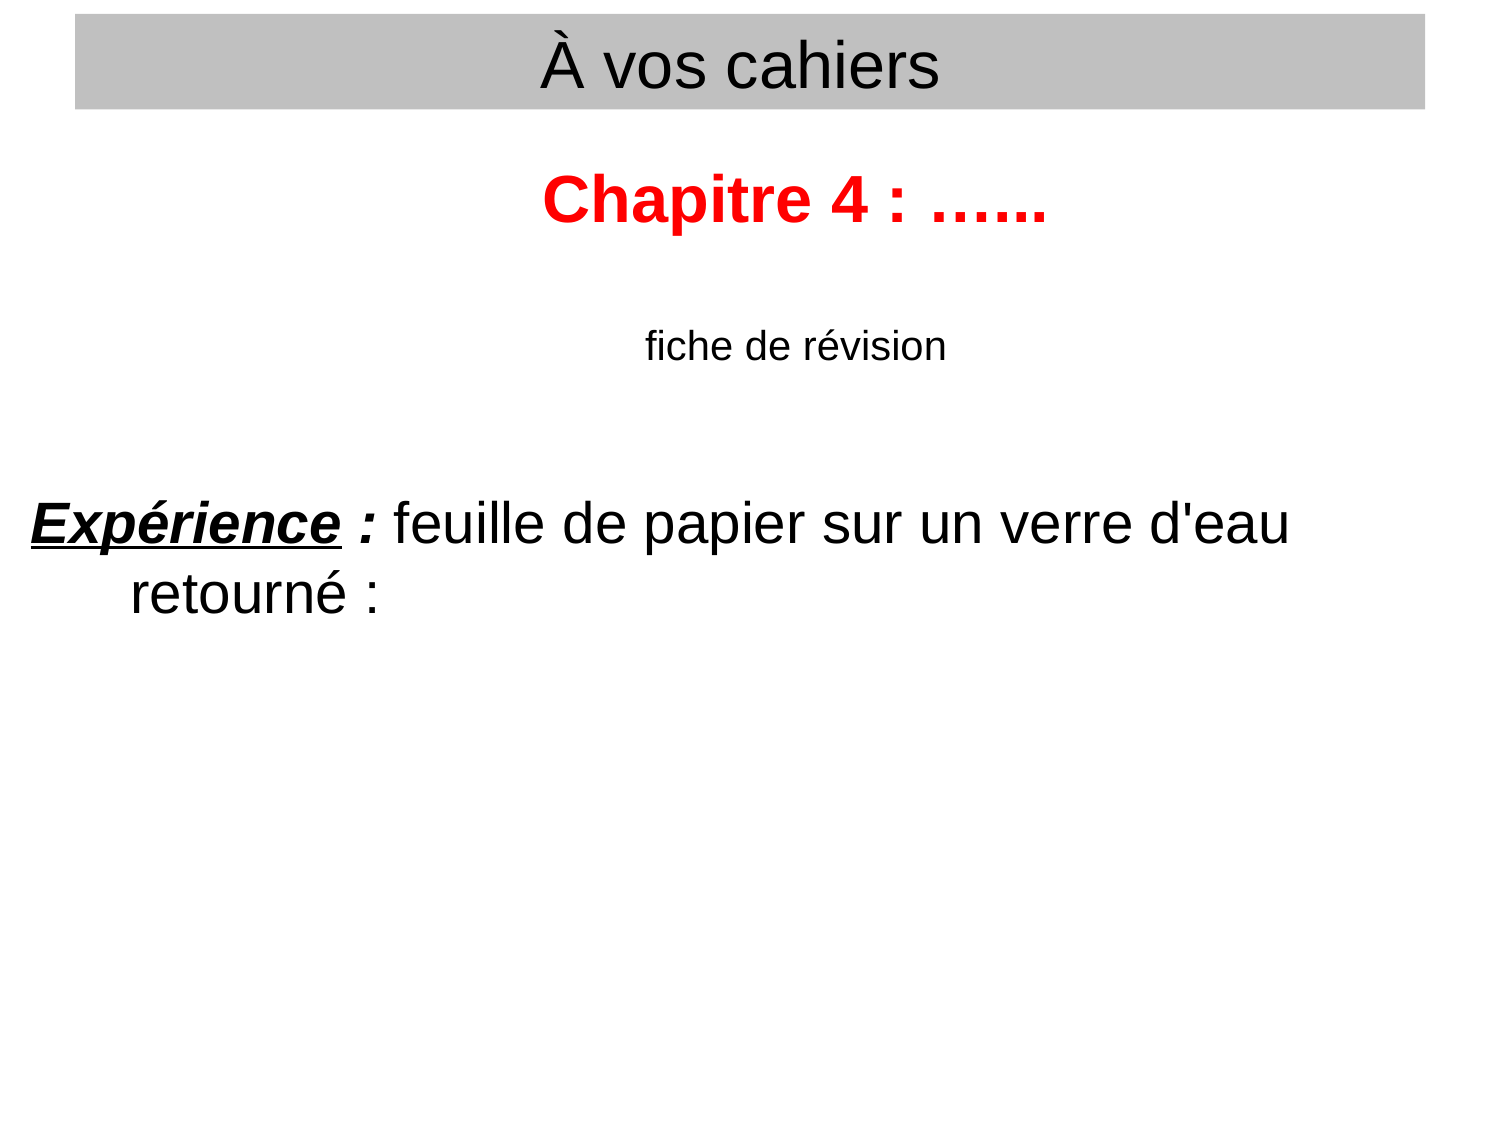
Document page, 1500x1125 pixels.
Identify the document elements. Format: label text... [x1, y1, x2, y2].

list Chapitre 4 : …... fiche de révision Expérience : feuille de papier sur un verre d'eau retourné : [15, 147, 1477, 1063]
title À vos cahiers [75, 13, 1426, 110]
